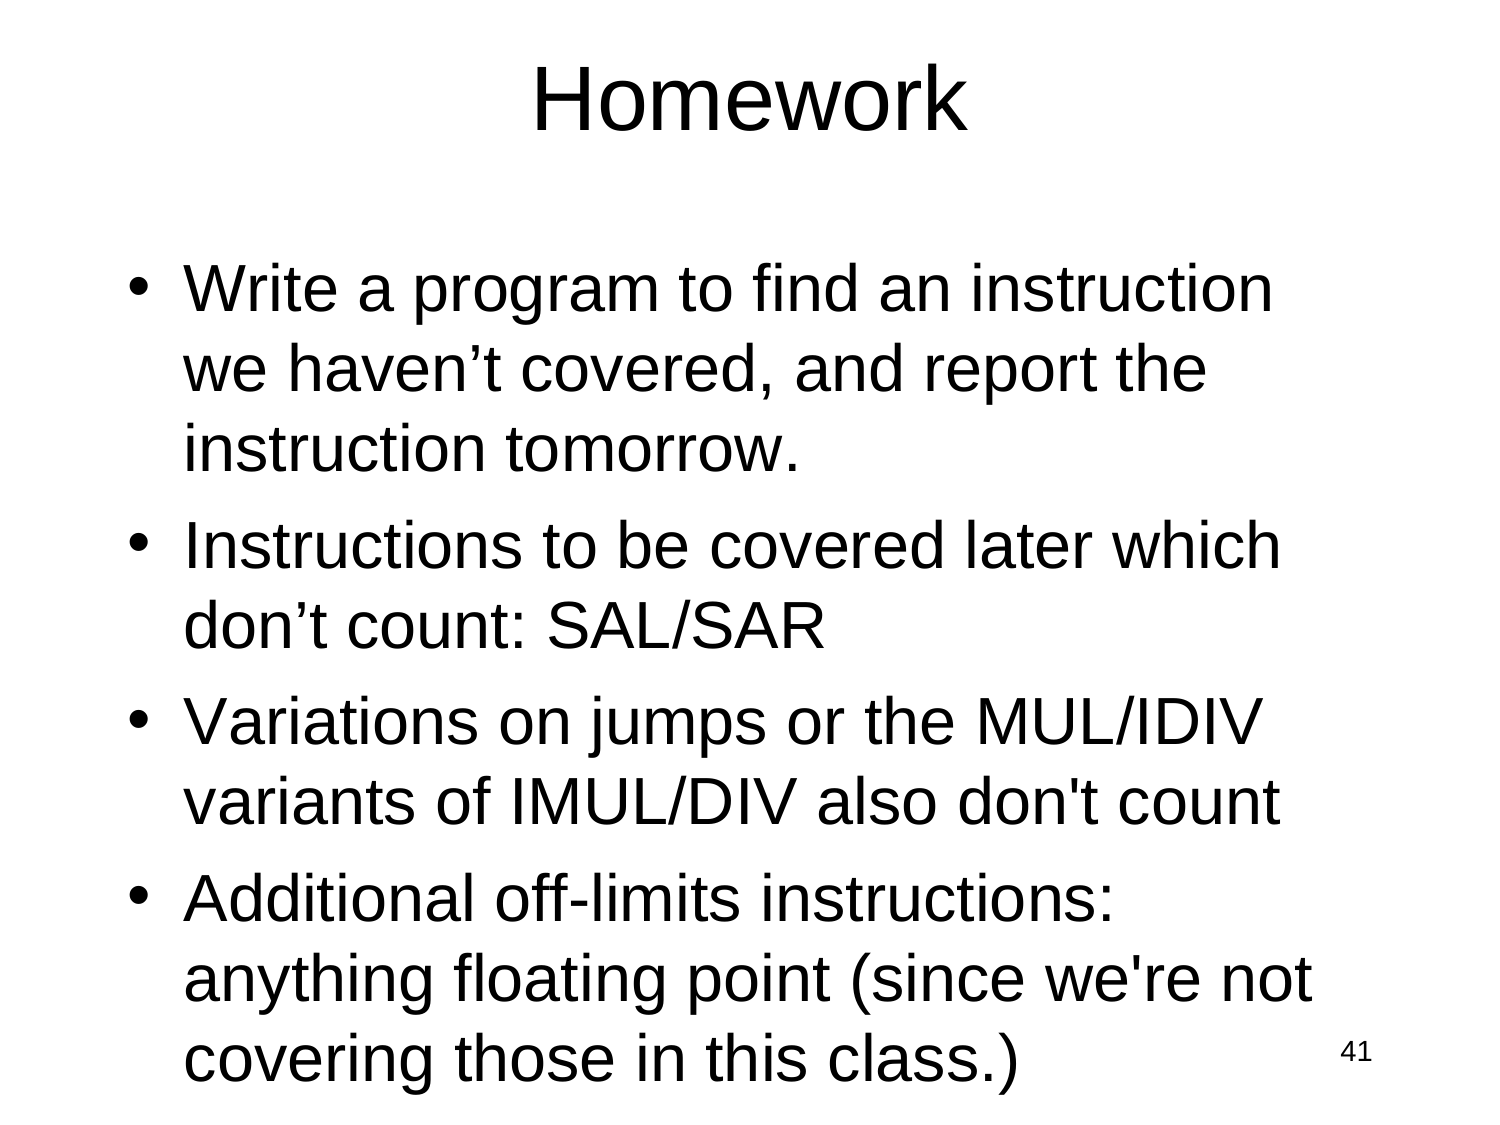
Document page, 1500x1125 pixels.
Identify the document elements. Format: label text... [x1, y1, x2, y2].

title Homework [112, 0, 1388, 188]
list Write a program to find an instruction we haven’t covered, and report the instruction tomorrow. Instructions to be covered later which don’t count: SAL/SAR Variations on jumps or the MUL/IDIV variants of IMUL/DIV also don't count Additional off-limits instructions: anything floating point (since we're not covering those in this class.) [112, 237, 1388, 1103]
